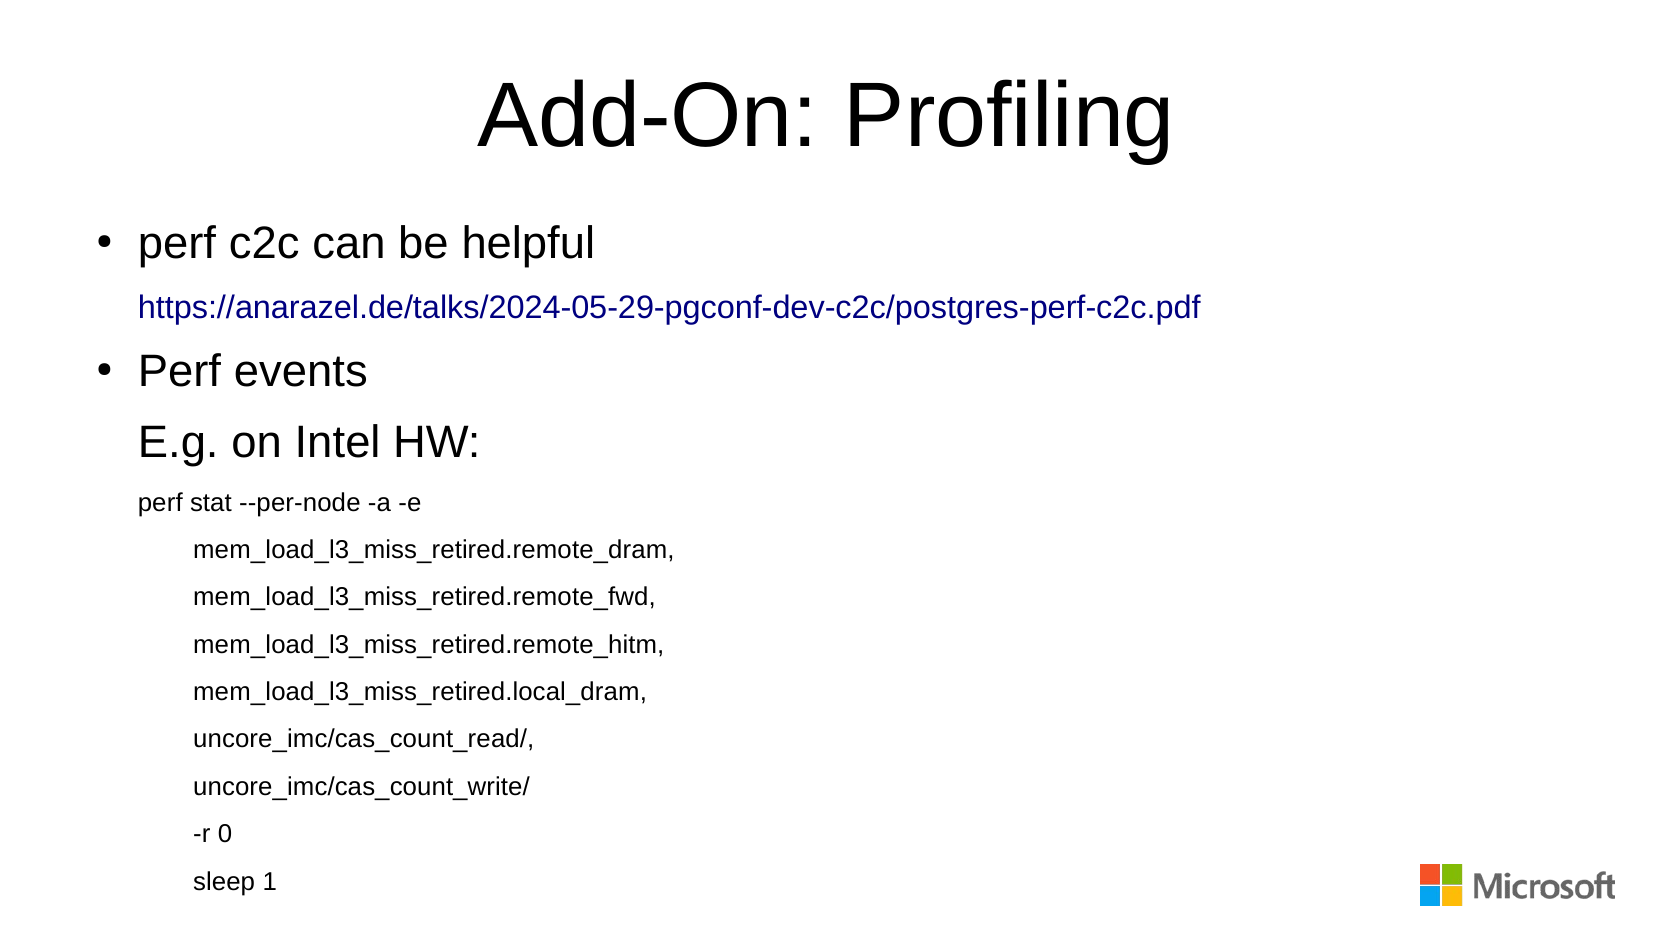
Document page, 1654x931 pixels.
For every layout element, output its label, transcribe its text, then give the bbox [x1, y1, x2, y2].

title Add-On: Profiling [82, 37, 1571, 193]
list perf c2c can be helpful https://anarazel.de/talks/2024-05-29-pgconf-dev-c2c/postgres-perf-c2c.pdf Perf events E.g. on Intel HW: perf stat --per-node -a -e mem_load_l3_miss_retired.remote_dram, mem_load_l3_miss_retired.remote_fwd, mem_load_l3_miss_retired.remote_hitm, mem_load_l3_miss_retired.local_dram, uncore_imc/cas_count_read/, uncore_imc/cas_count_write/ -r 0 sleep 1 [82, 217, 1571, 897]
picture [1440, 864, 1615, 906]
